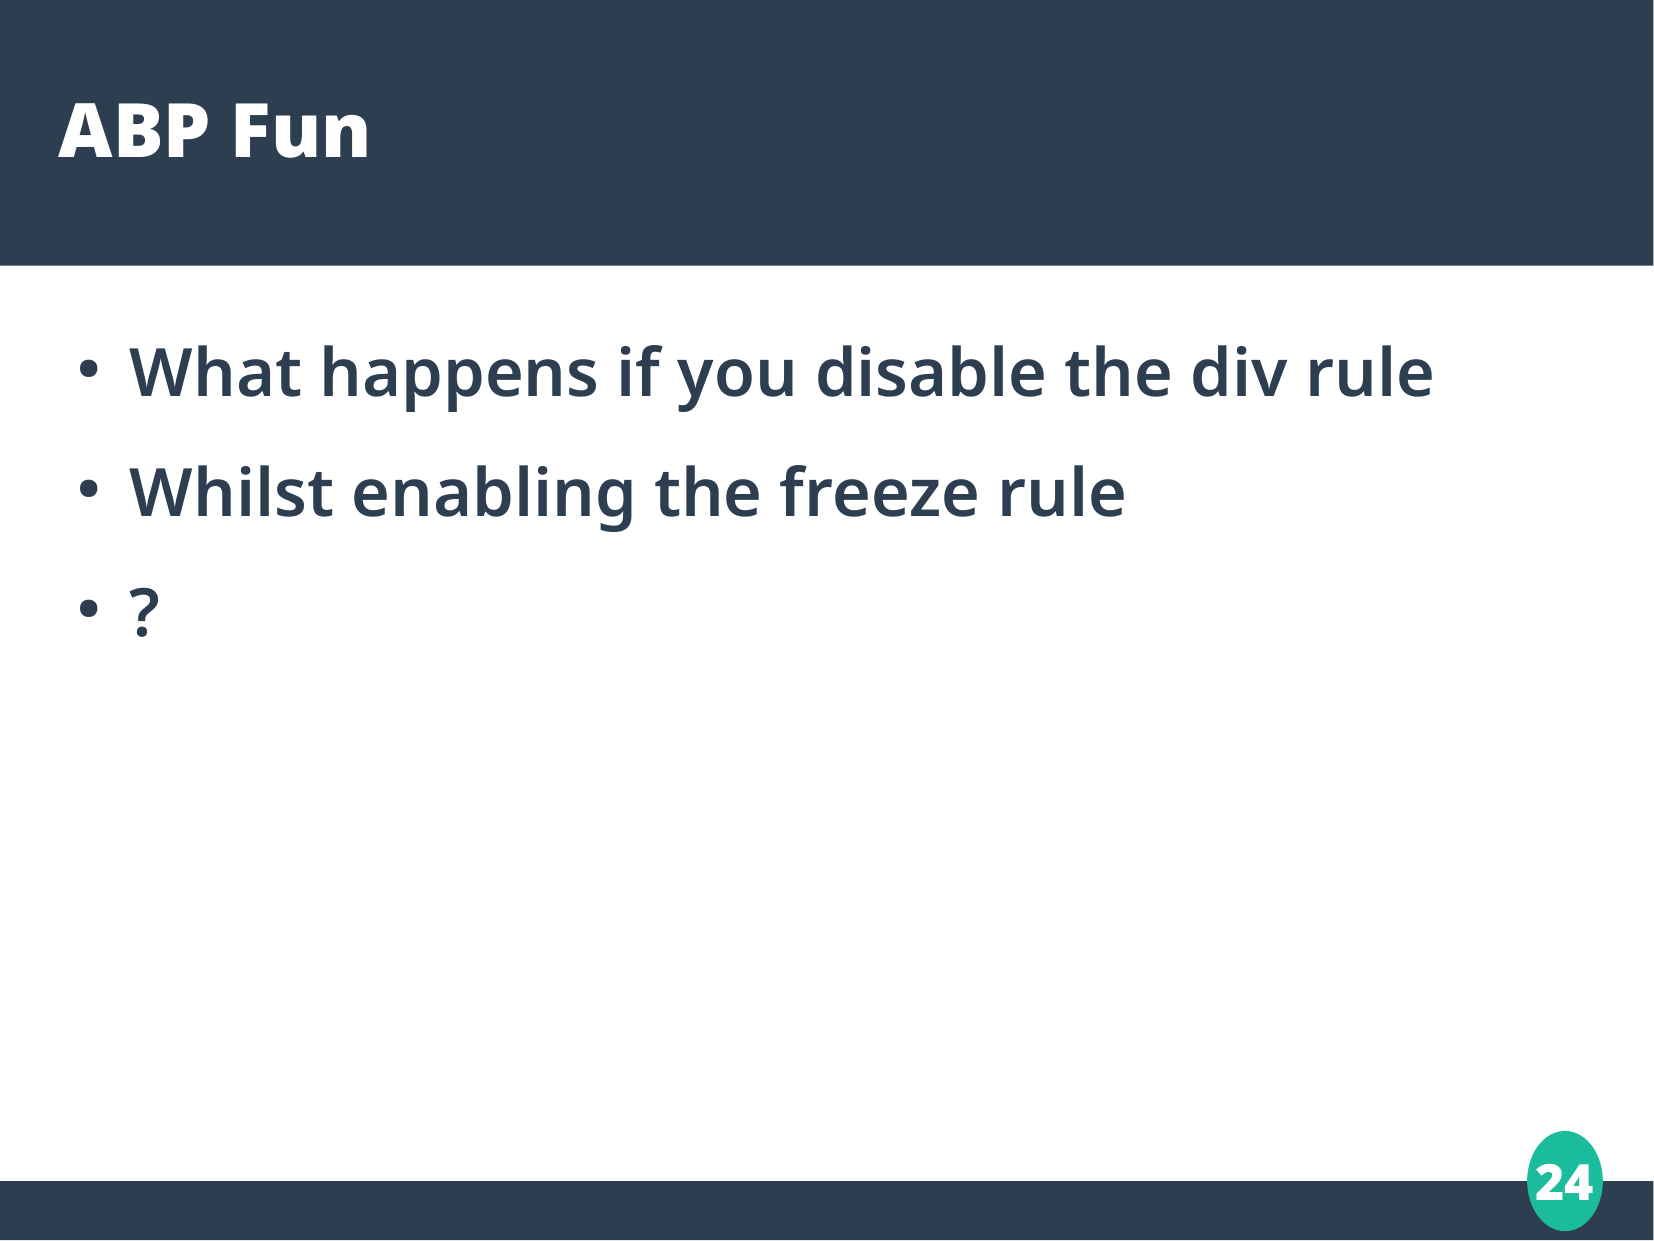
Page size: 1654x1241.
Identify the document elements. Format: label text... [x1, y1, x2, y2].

list What happens if you disable the div rule Whilst enabling the freeze rule ? [59, 324, 1595, 1152]
title ABP Fun [59, 49, 1595, 207]
